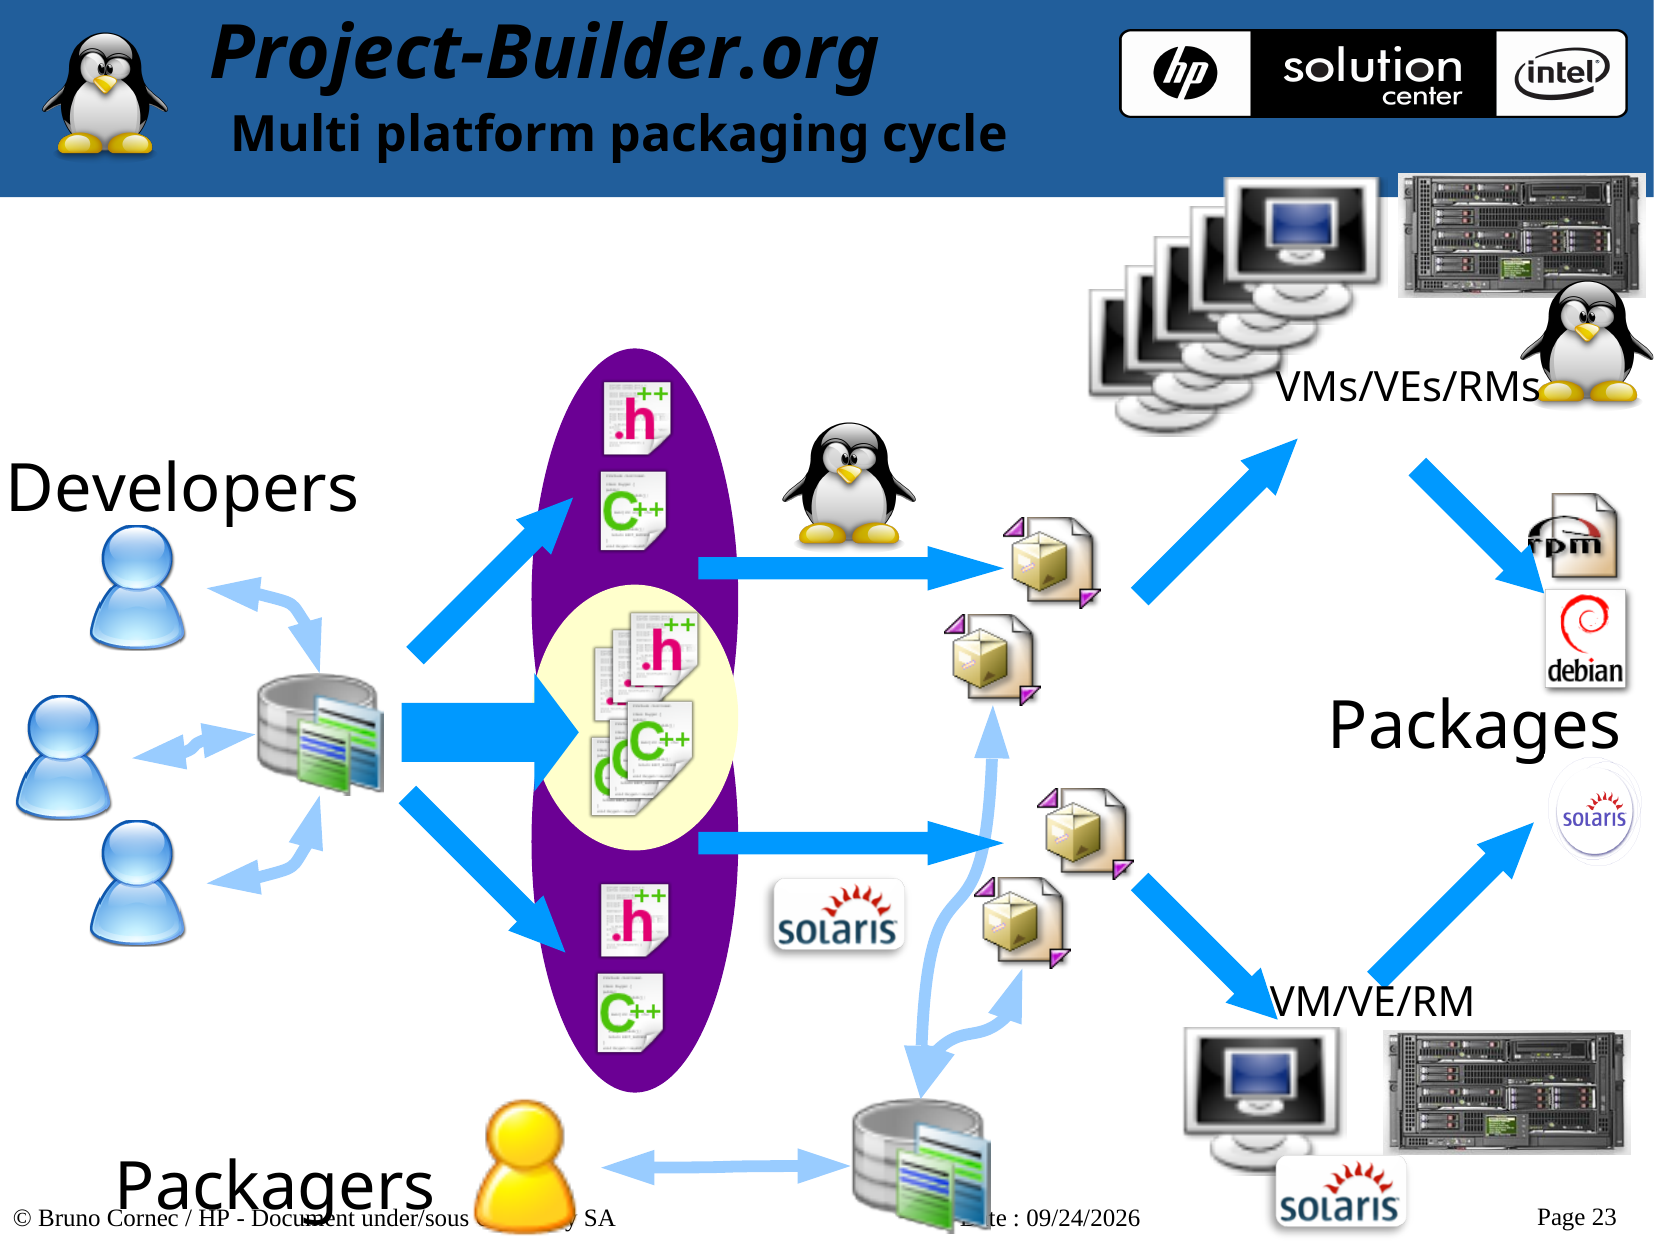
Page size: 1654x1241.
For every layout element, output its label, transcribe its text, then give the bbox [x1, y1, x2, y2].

picture [1181, 1027, 1631, 1241]
picture [1119, 29, 1628, 118]
text_box Packages [1327, 676, 1654, 783]
picture [255, 673, 384, 796]
text_box [398, 348, 1004, 1093]
picture [590, 466, 677, 556]
picture [1523, 493, 1650, 703]
text_box [1130, 872, 1269, 1017]
picture [944, 614, 1041, 706]
text_box Developers [5, 439, 366, 526]
text_box VM/VE/RM [1269, 971, 1597, 1058]
text_box [1367, 822, 1534, 971]
picture [42, 29, 168, 167]
title Multi platform packaging cycle [230, 53, 1312, 215]
picture [1003, 517, 1101, 609]
picture [1544, 754, 1644, 868]
text_box [1408, 457, 1545, 594]
picture [782, 419, 916, 557]
text_box VMs/VEs/RMs [1275, 357, 1603, 443]
picture [581, 608, 709, 821]
picture [593, 377, 682, 460]
text_box Packagers [114, 1138, 439, 1238]
picture [590, 879, 680, 962]
picture [974, 788, 1134, 969]
picture [587, 968, 674, 1058]
picture [1086, 177, 1388, 438]
picture [755, 868, 916, 969]
picture [453, 1097, 602, 1239]
text_box [1130, 443, 1296, 606]
picture [74, 526, 207, 651]
picture [0, 695, 207, 947]
picture [1398, 173, 1654, 415]
picture [850, 1098, 991, 1234]
